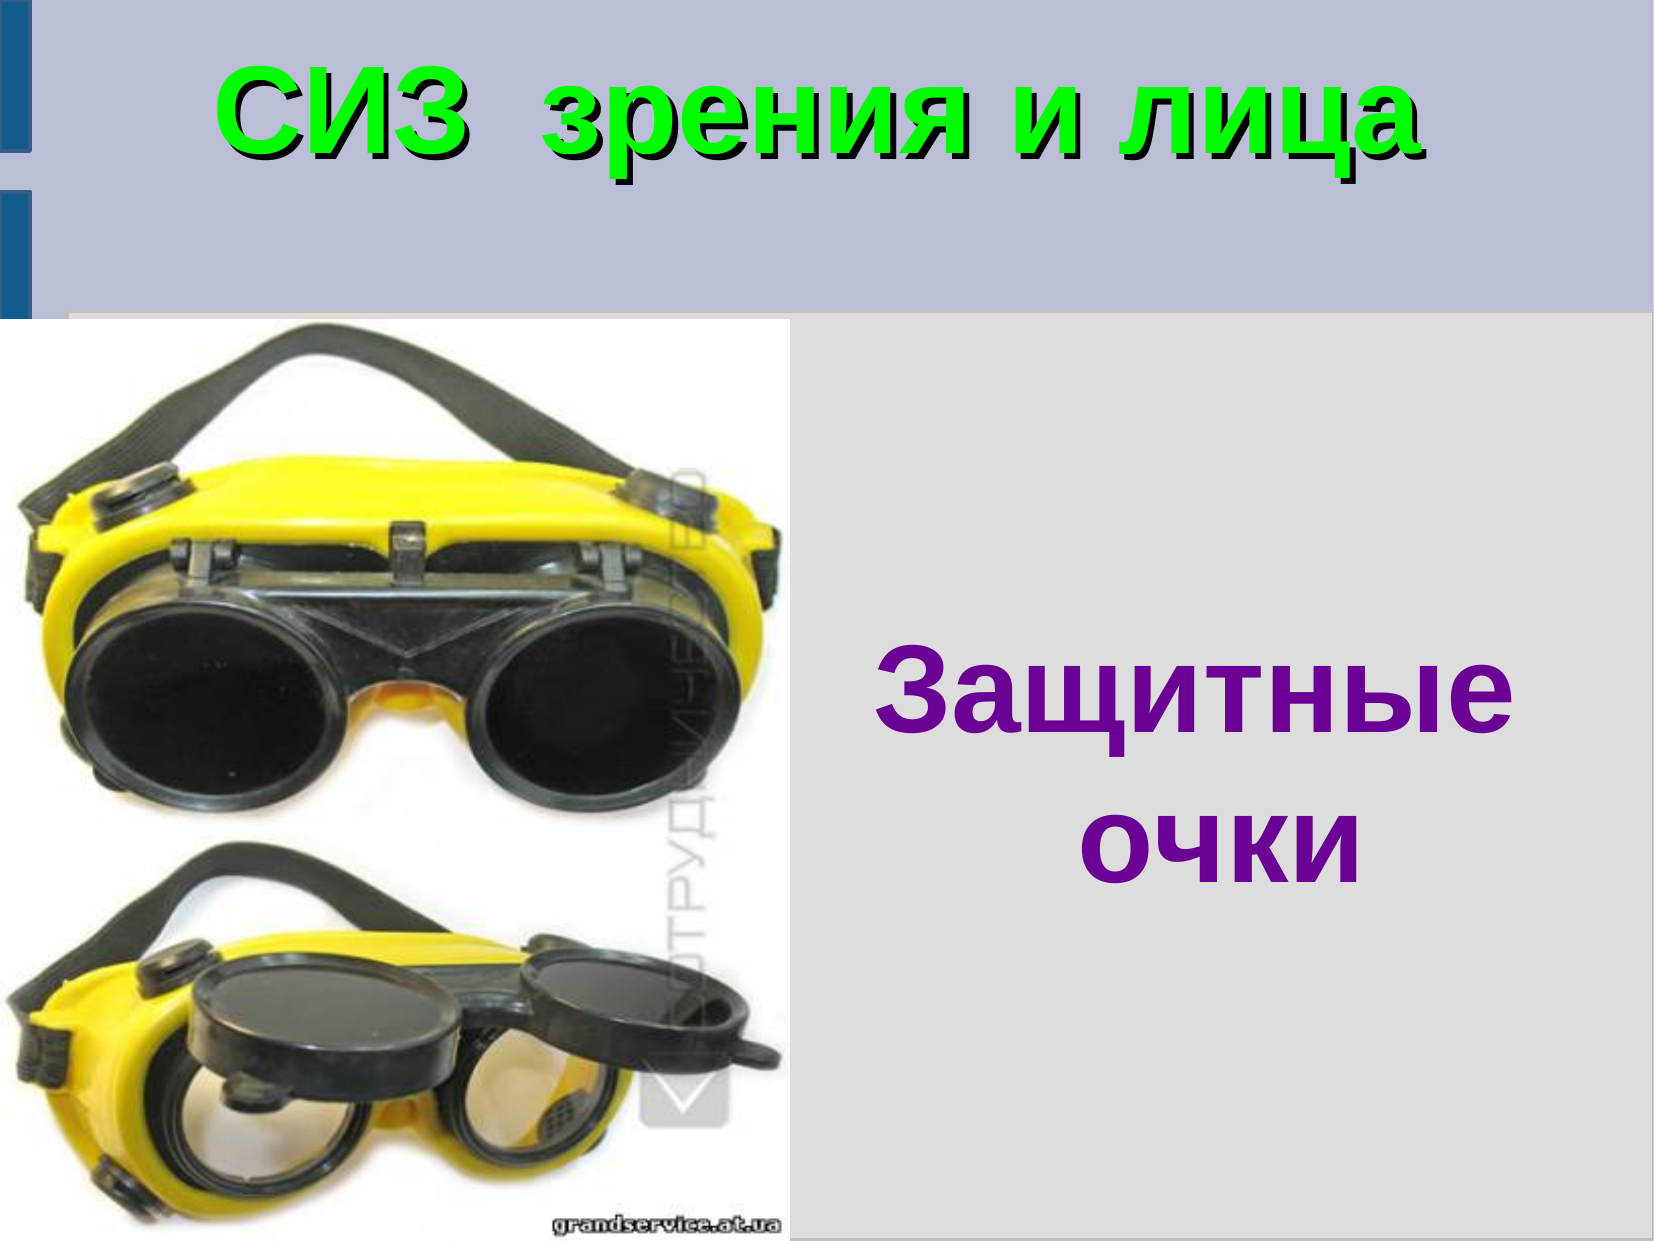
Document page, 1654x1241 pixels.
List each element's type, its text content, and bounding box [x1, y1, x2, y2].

title СИЗ зрения и лица [110, 0, 1523, 208]
list Защитные очки [771, 456, 1530, 1224]
picture [0, 319, 790, 1241]
